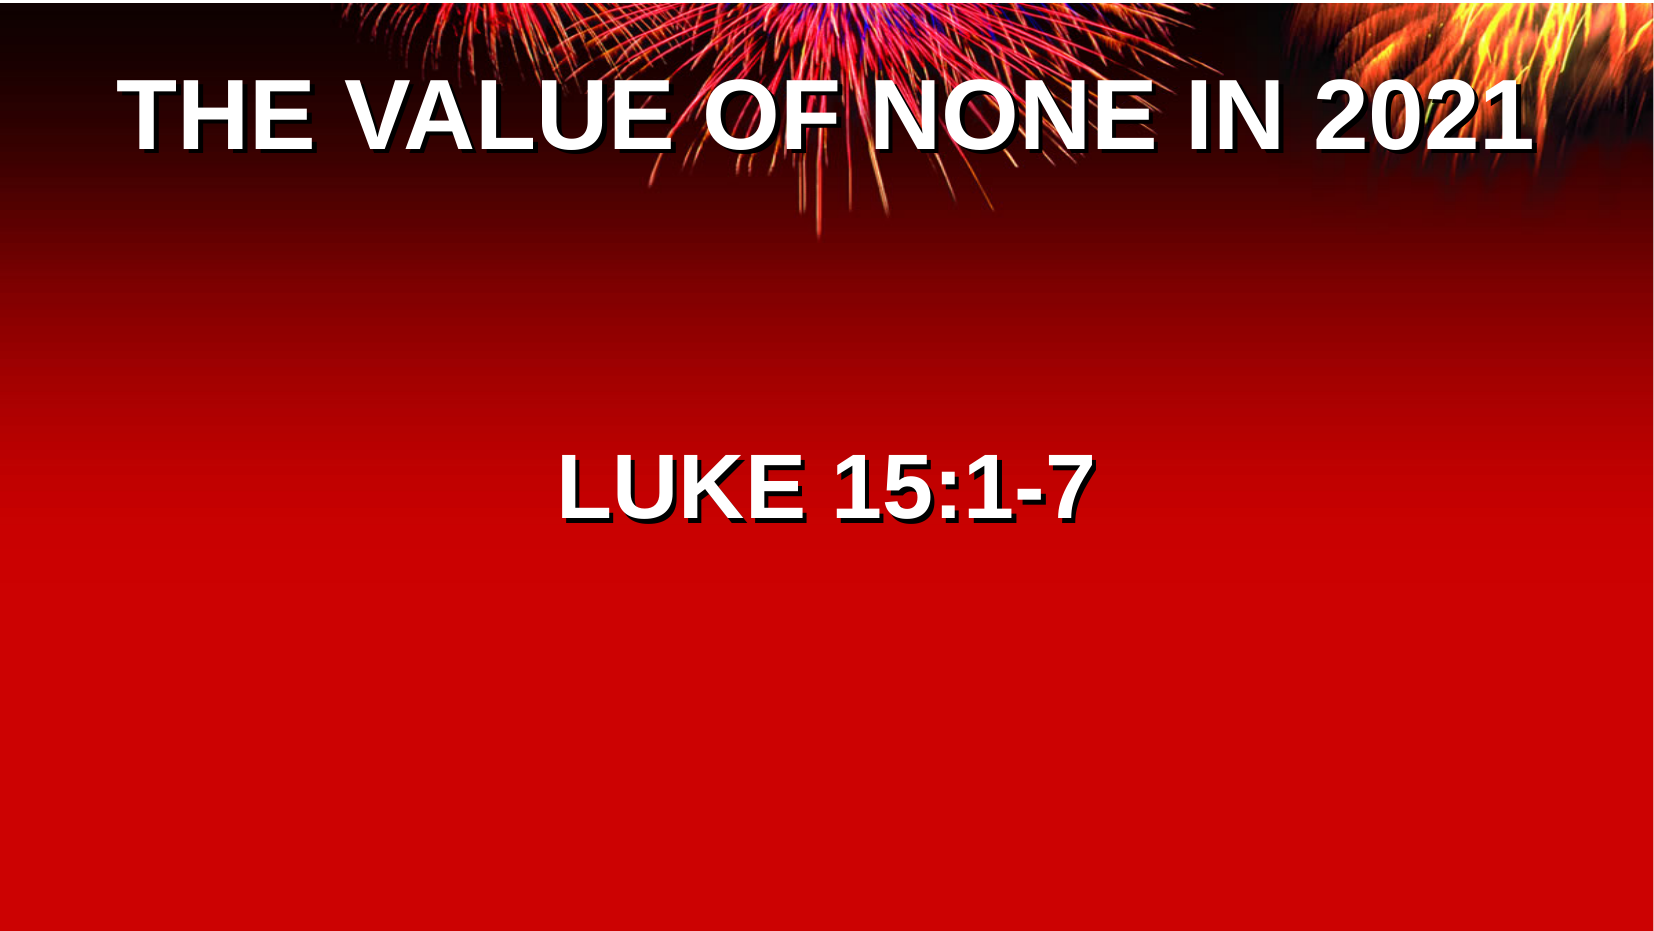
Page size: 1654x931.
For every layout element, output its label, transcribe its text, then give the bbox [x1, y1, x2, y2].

title THE VALUE OF NONE IN 2021 [82, 37, 1571, 193]
picture [0, 3, 1654, 931]
subtitle LUKE 15:1-7 [82, 217, 1571, 758]
